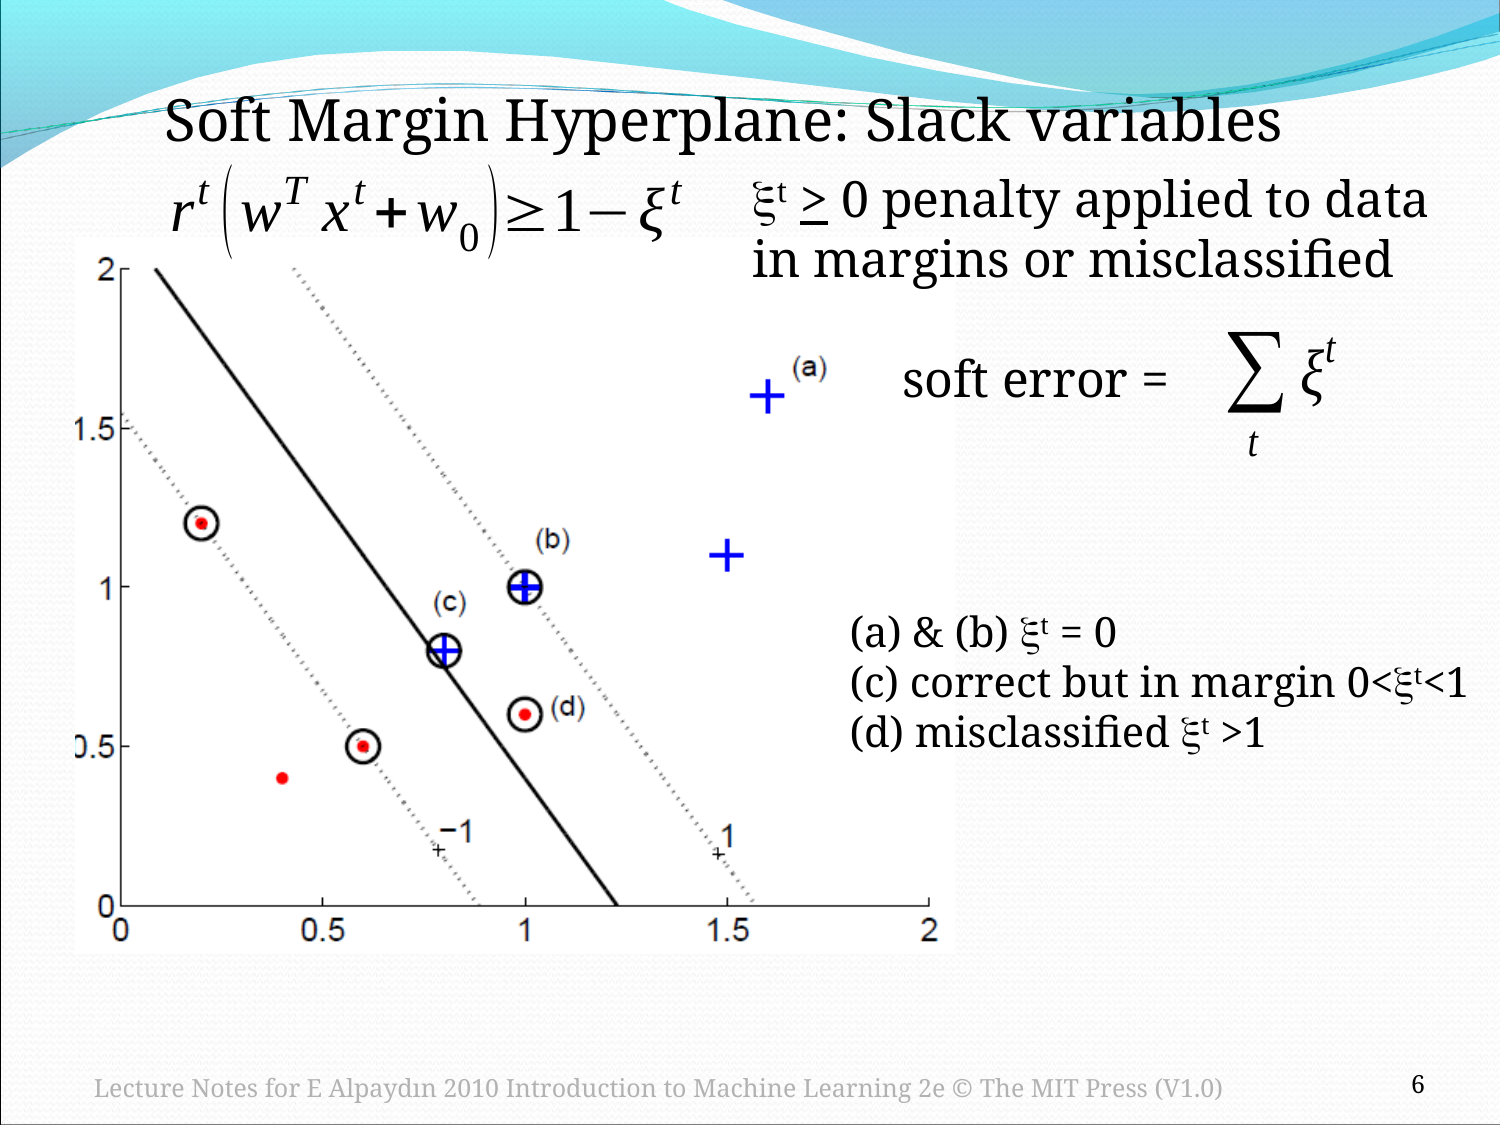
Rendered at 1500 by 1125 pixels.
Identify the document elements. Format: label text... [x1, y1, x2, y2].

chart [1209, 324, 1360, 465]
picture [0, 0, 1500, 1125]
text_box (a) & (b) t = 0 (c) correct but in margin 0<t<1 (d) misclassified t >1 [834, 597, 1500, 764]
text_box Soft Margin Hyperplane: Slack variables [150, 75, 1403, 161]
chart [154, 161, 705, 263]
text_box <number> [1299, 1042, 1426, 1103]
text_box t > 0 penalty applied to data in margins or misclassified soft error = [737, 160, 1475, 416]
text_box Lecture Notes for E Alpaydın 2010 Introduction to Machine Learning 2e © The MIT Press (V1.0) [93, 1042, 1254, 1103]
